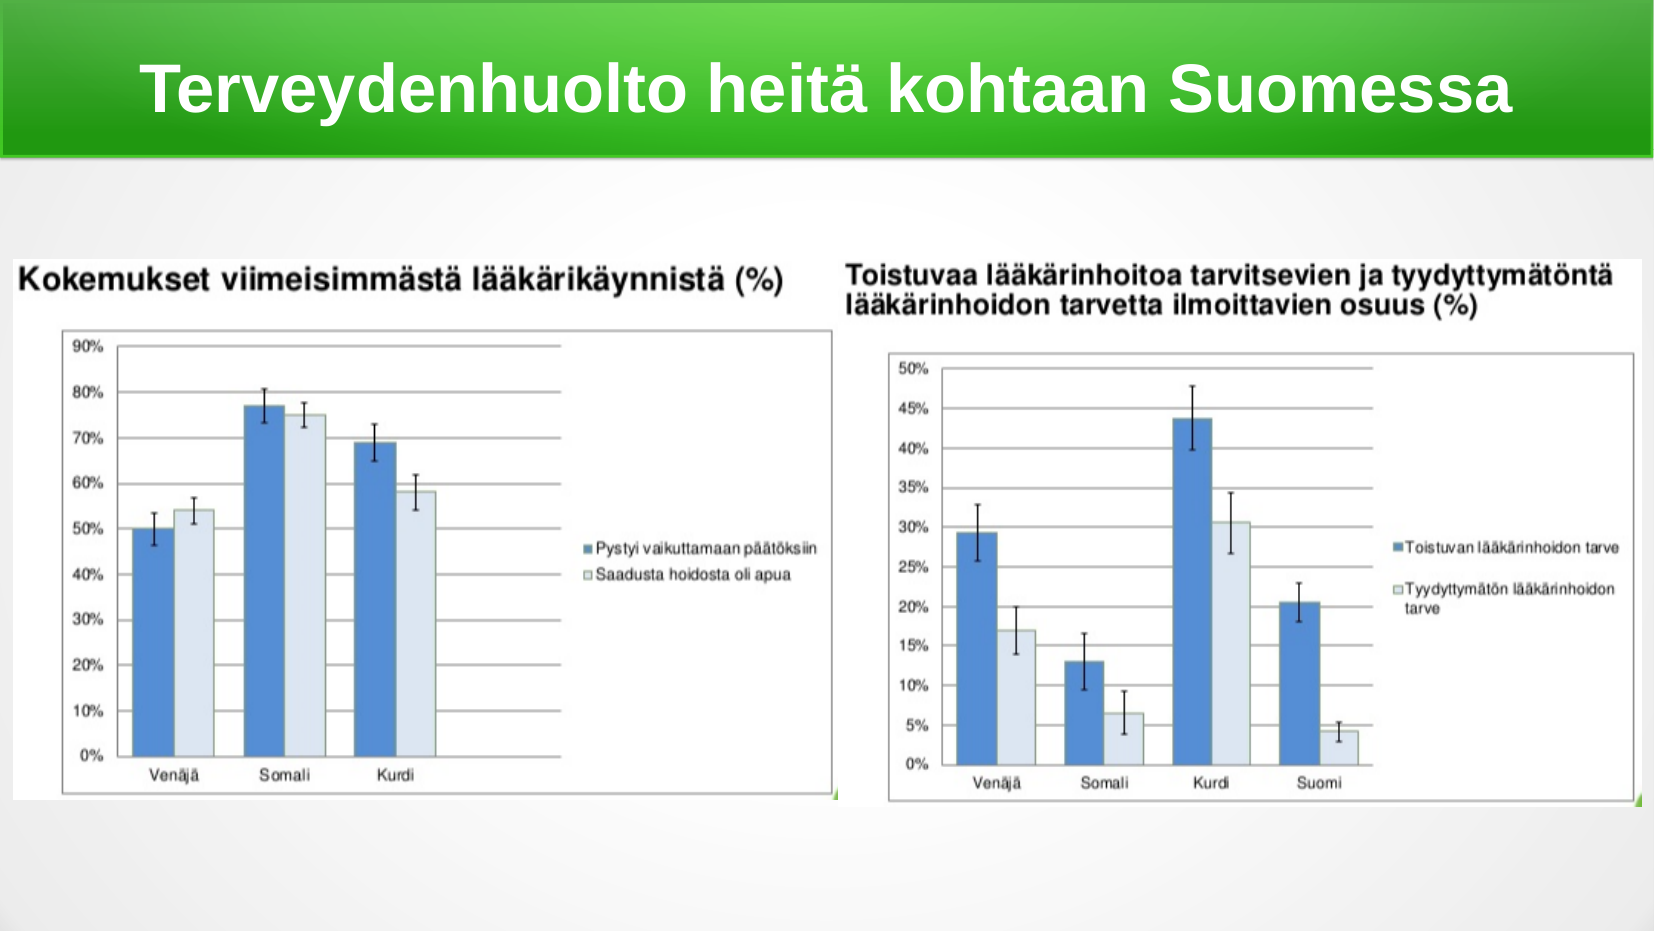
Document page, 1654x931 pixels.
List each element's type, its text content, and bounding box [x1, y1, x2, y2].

picture [13, 259, 1642, 807]
title Terveydenhuolto heitä kohtaan Suomessa [82, 35, 1571, 142]
